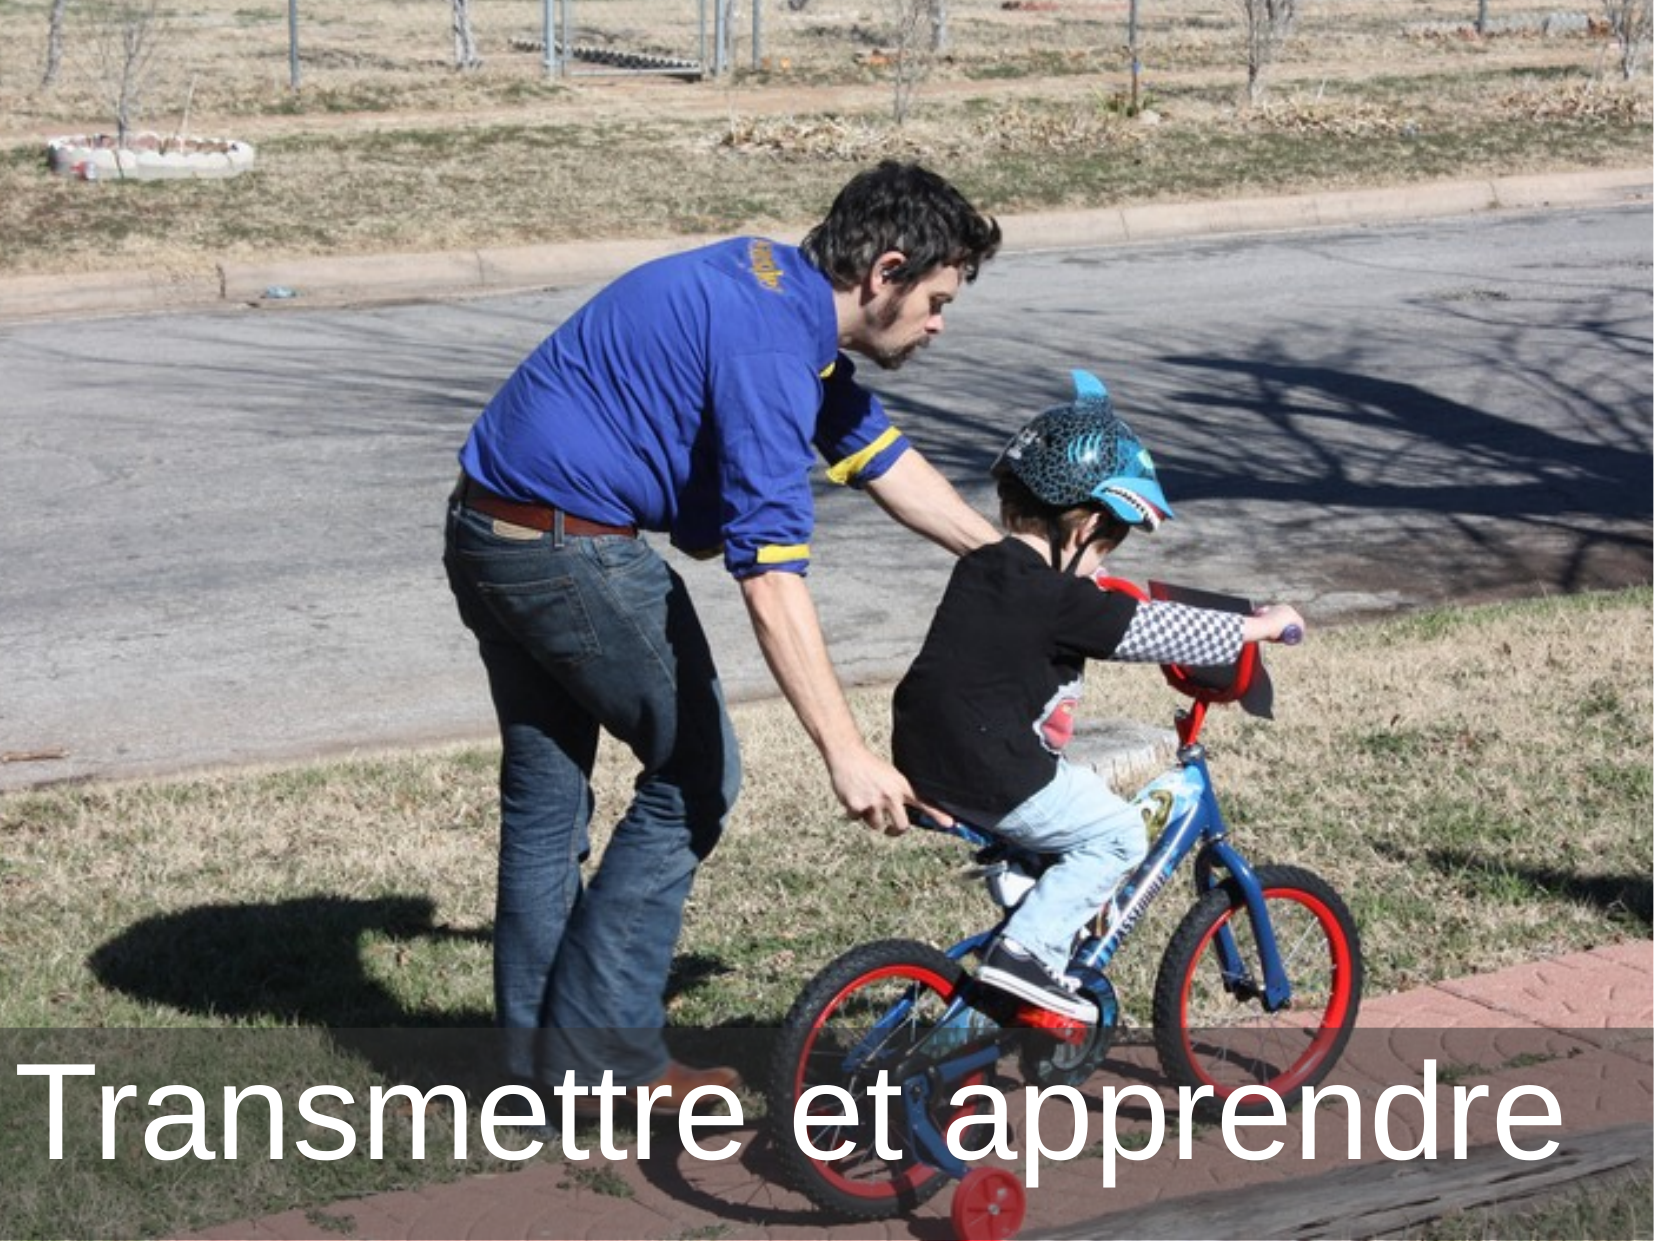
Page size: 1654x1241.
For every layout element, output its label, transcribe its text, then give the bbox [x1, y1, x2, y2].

text_box Transmettre et apprendre [0, 1027, 1654, 1241]
picture [0, 0, 1654, 1027]
